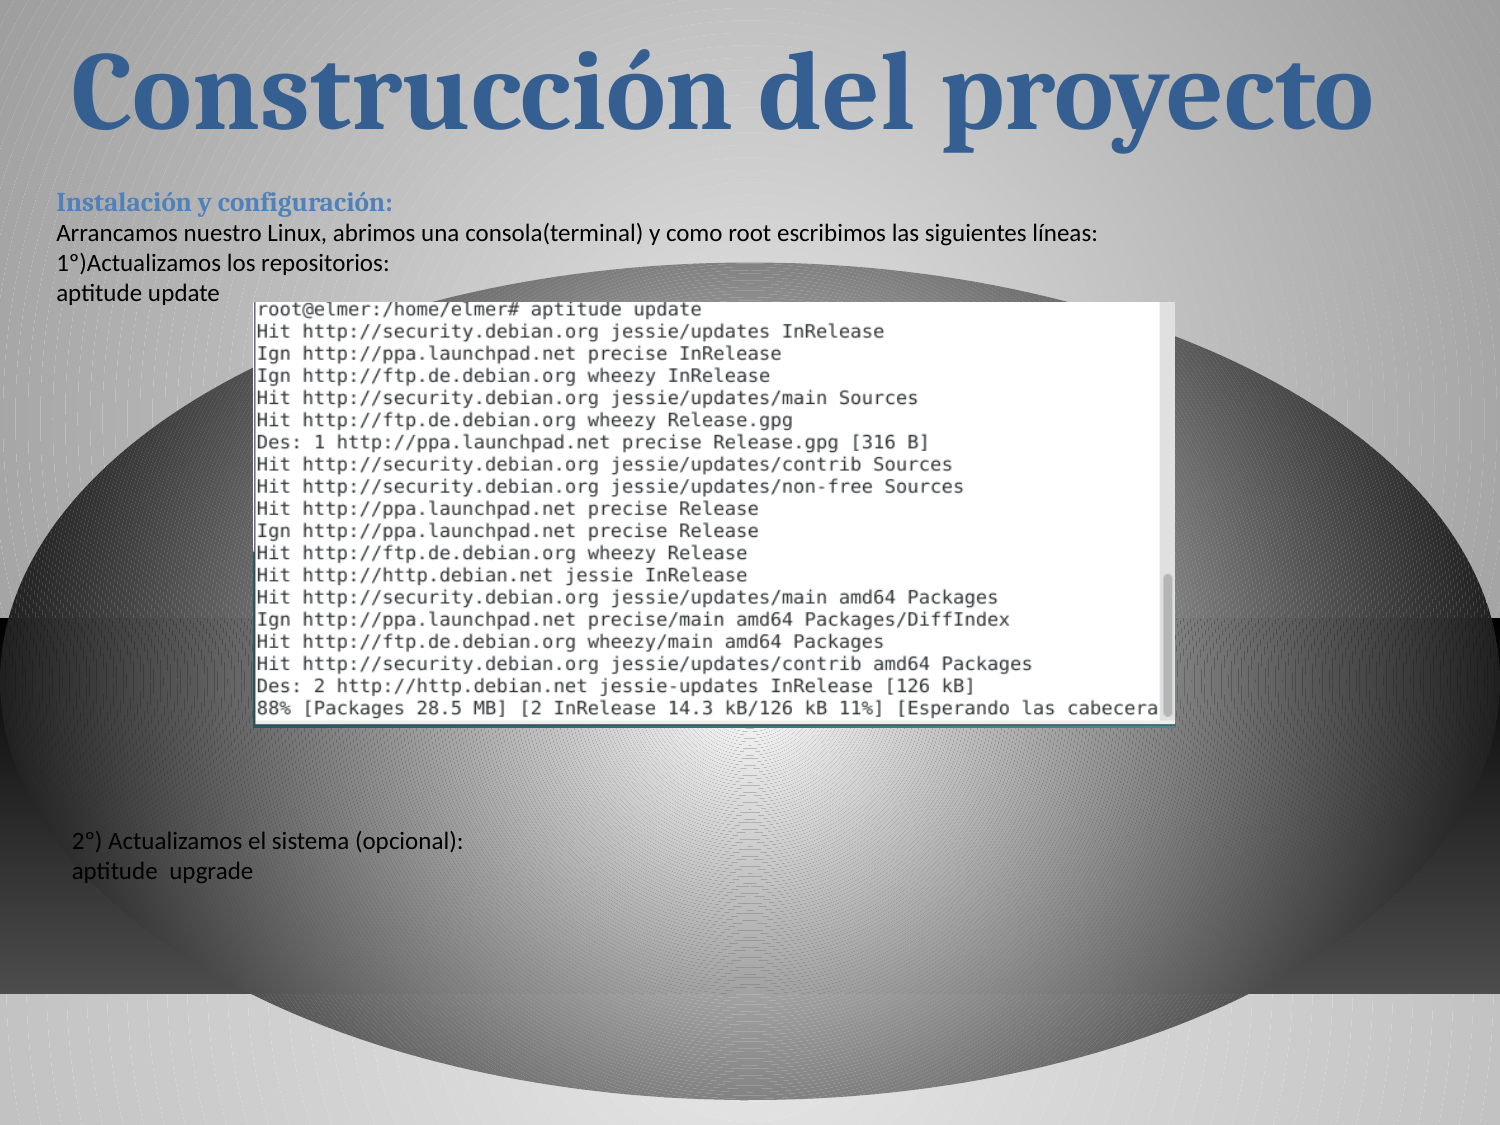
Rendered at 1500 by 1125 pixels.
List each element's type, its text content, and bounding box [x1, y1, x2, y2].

text_box Construcción del proyecto [57, 10, 1391, 160]
text_box 2º) Actualizamos el sistema (opcional): aptitude upgrade [57, 788, 480, 892]
text_box Instalación y configuración: Arrancamos nuestro Linux, abrimos una consola(terminal) y como root escribimos las siguientes líneas: 1º)Actualizamos los repositorios: aptitude update [41, 163, 1116, 351]
picture [253, 302, 1175, 728]
